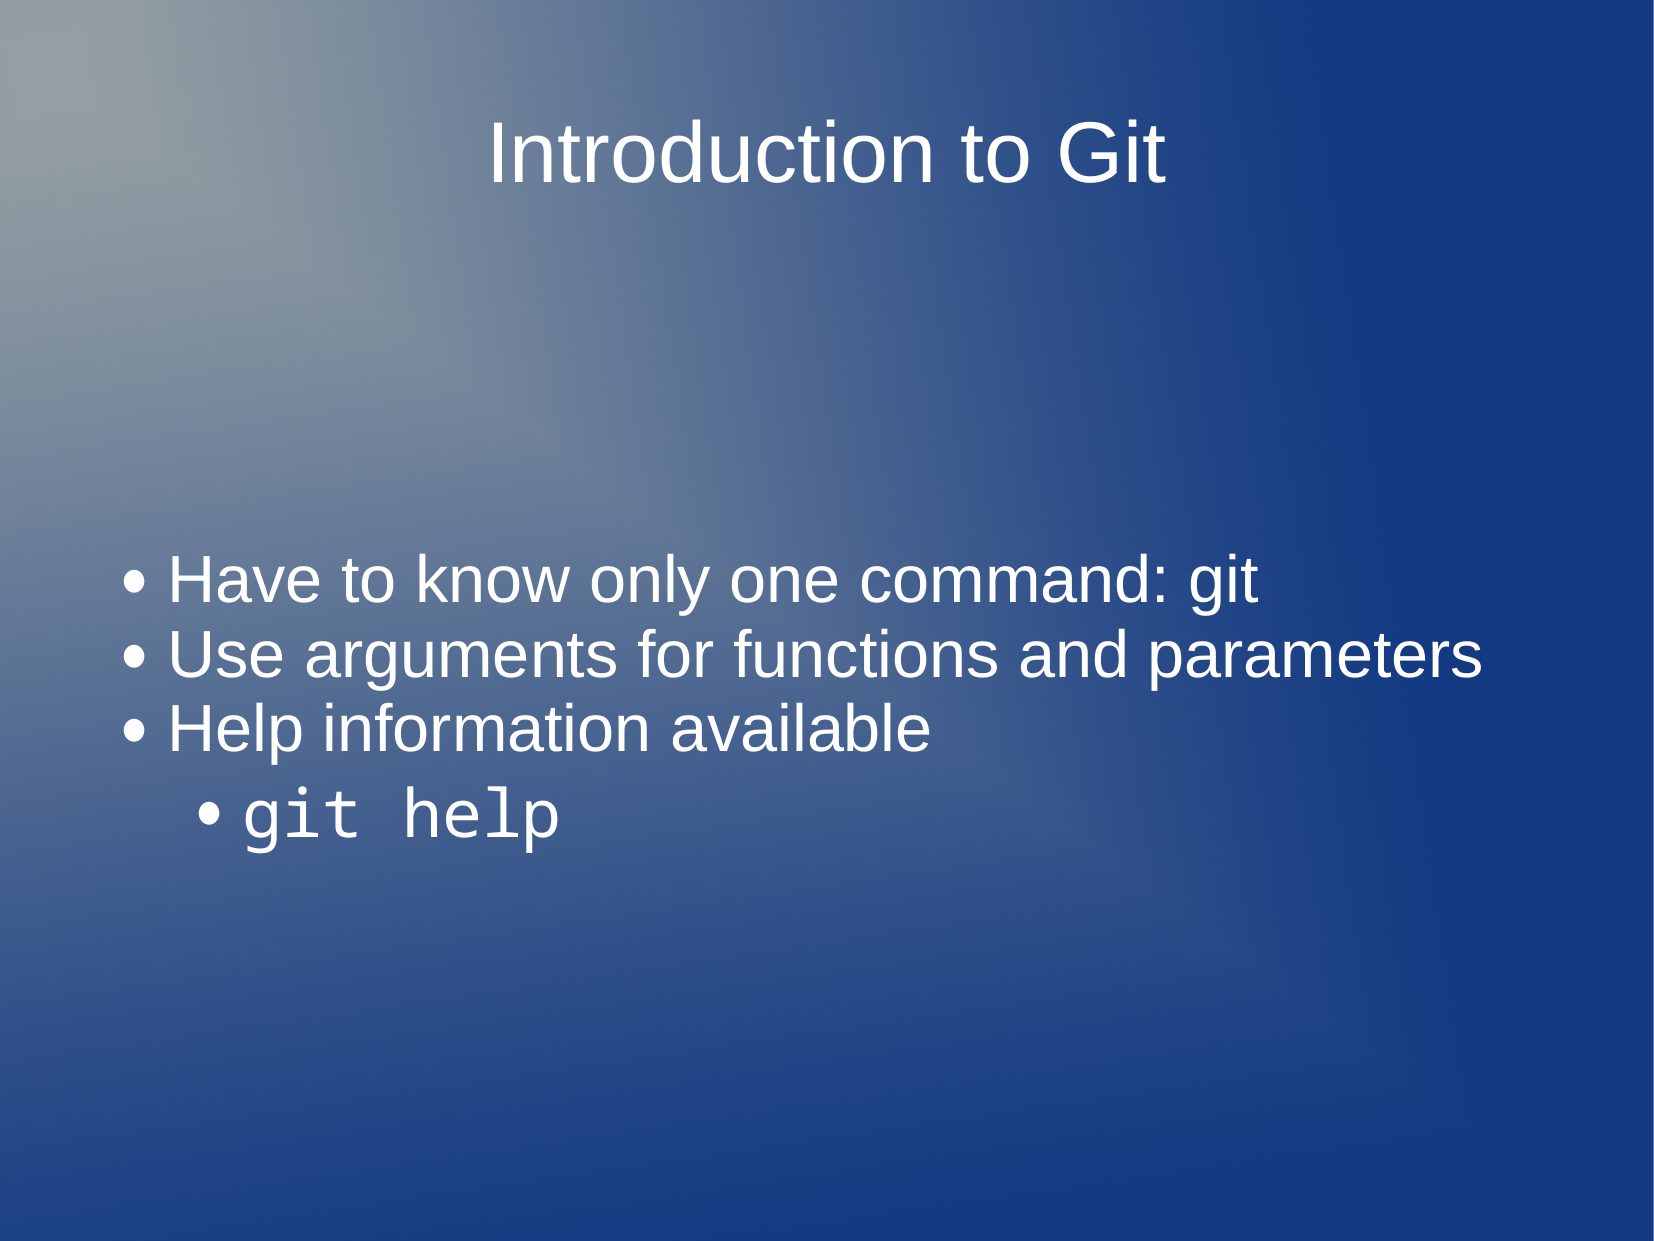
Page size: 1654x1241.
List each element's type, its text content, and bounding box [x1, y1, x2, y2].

title Introduction to Git [82, 49, 1571, 257]
picture [0, 0, 1654, 1241]
subtitle Have to know only one command: git Use arguments for functions and parameters Help information available git help [82, 549, 1571, 850]
